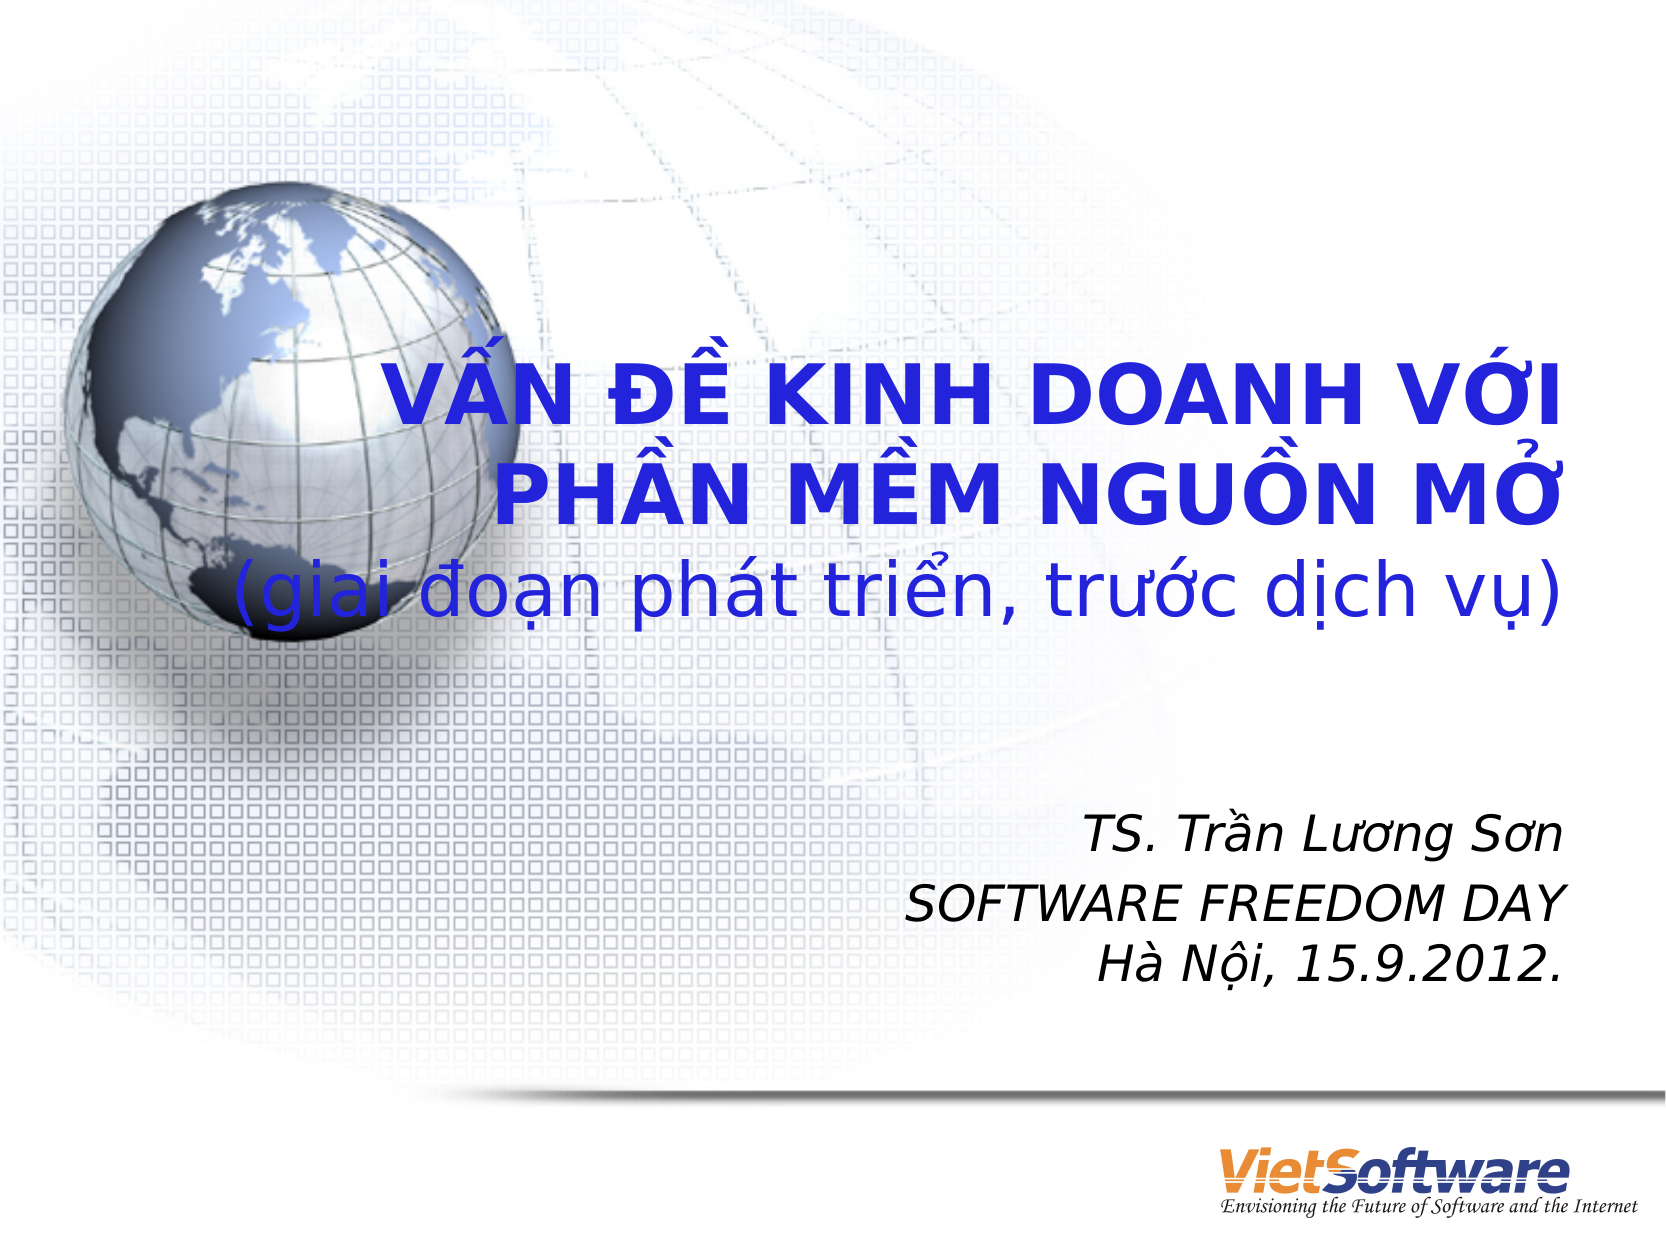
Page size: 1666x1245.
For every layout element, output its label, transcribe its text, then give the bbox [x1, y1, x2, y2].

picture [0, 0, 1666, 1245]
title VẤN ĐỀ KINH DOANH VỚI PHẦN MỀM NGUỒN MỞ (giai đoạn phát triển, trước dịch vụ) TS. Trần Lương Sơn SOFTWARE FREEDOM DAY Hà Nội, 15.9.2012. [150, 108, 1583, 1175]
